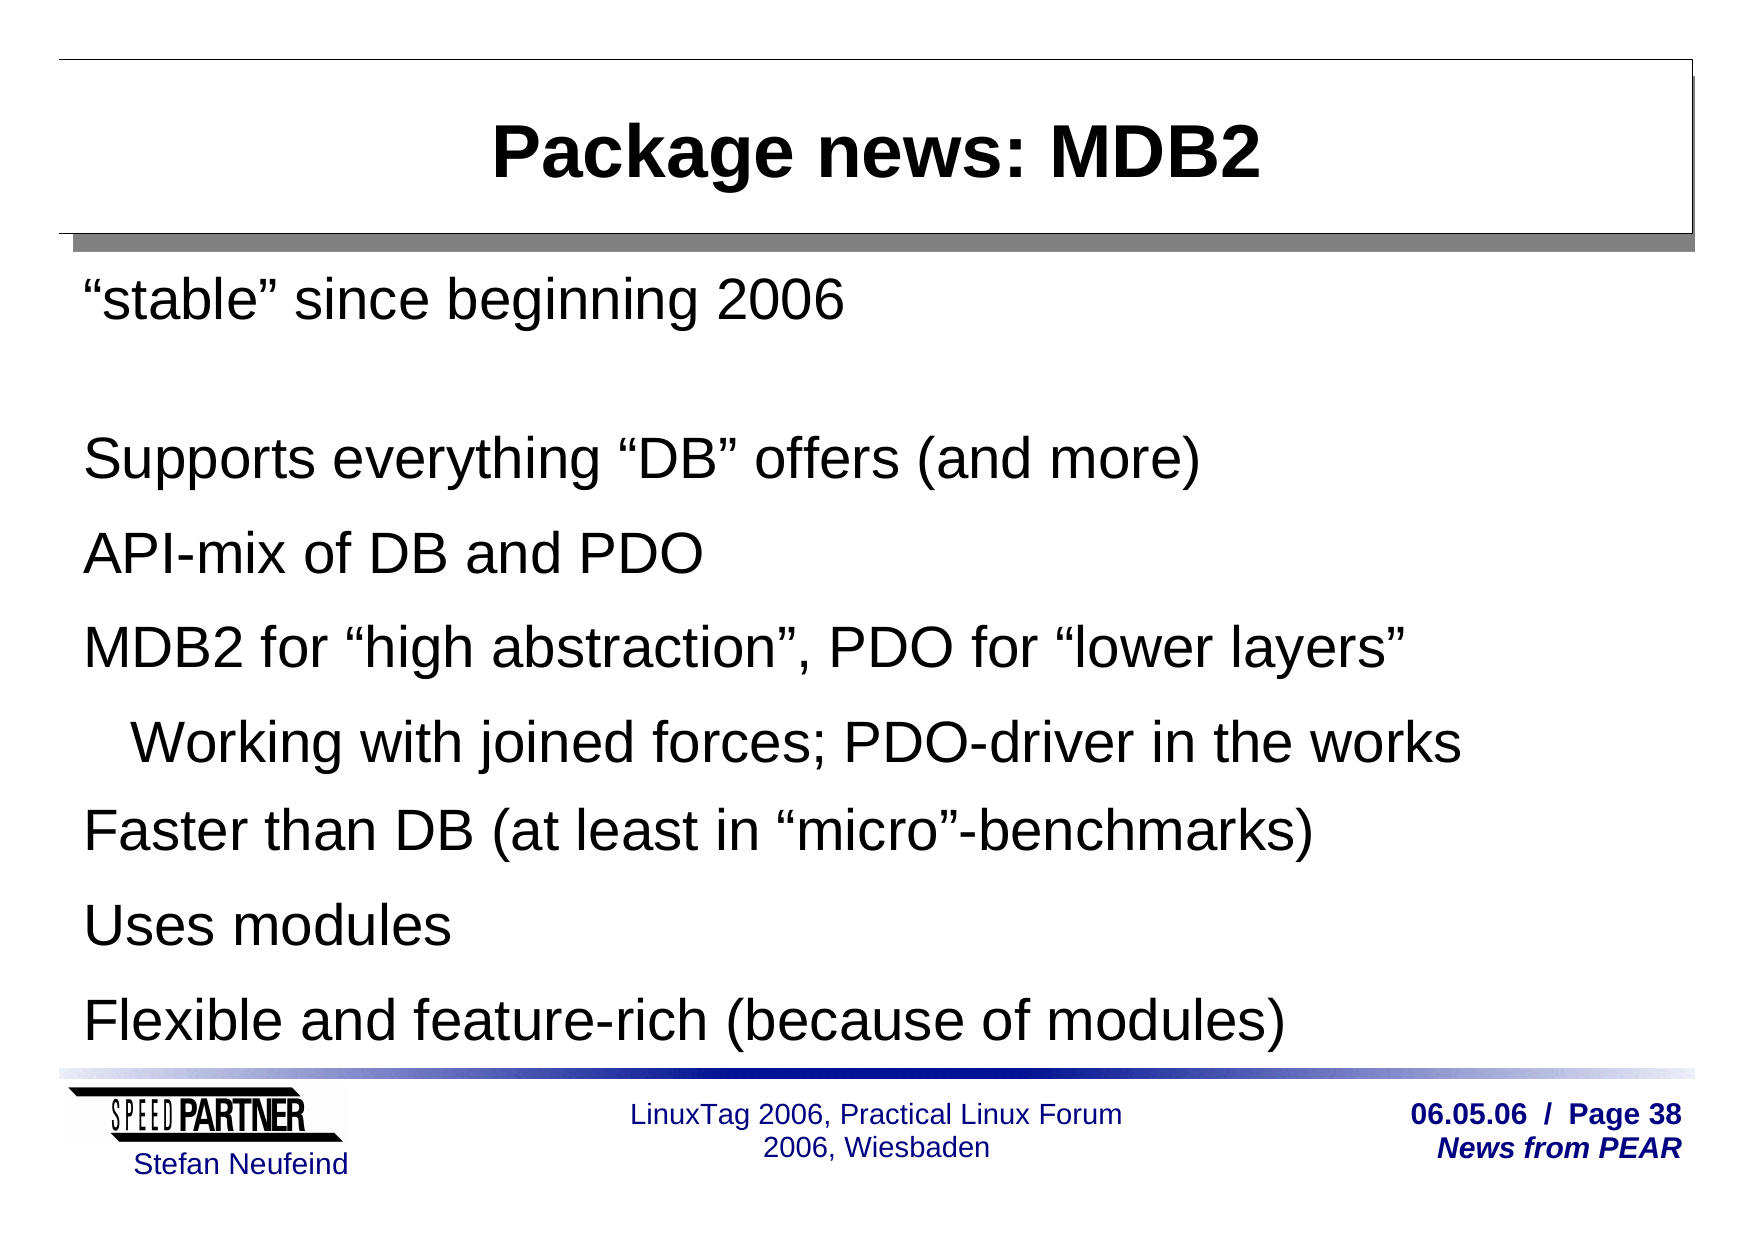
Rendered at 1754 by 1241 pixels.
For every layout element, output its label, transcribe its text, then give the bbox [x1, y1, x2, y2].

title Package news: MDB2 [59, 59, 1695, 244]
picture [59, 1068, 1695, 1079]
picture [64, 1082, 348, 1146]
list “stable” since beginning 2006 Supports everything “DB” offers (and more) API-mix of DB and PDO MDB2 for “high abstraction”, PDO for “lower layers” Working with joined forces; PDO-driver in the works Faster than DB (at least in “micro”-benchmarks) Uses modules Flexible and feature-rich (because of modules) [71, 266, 1695, 1051]
